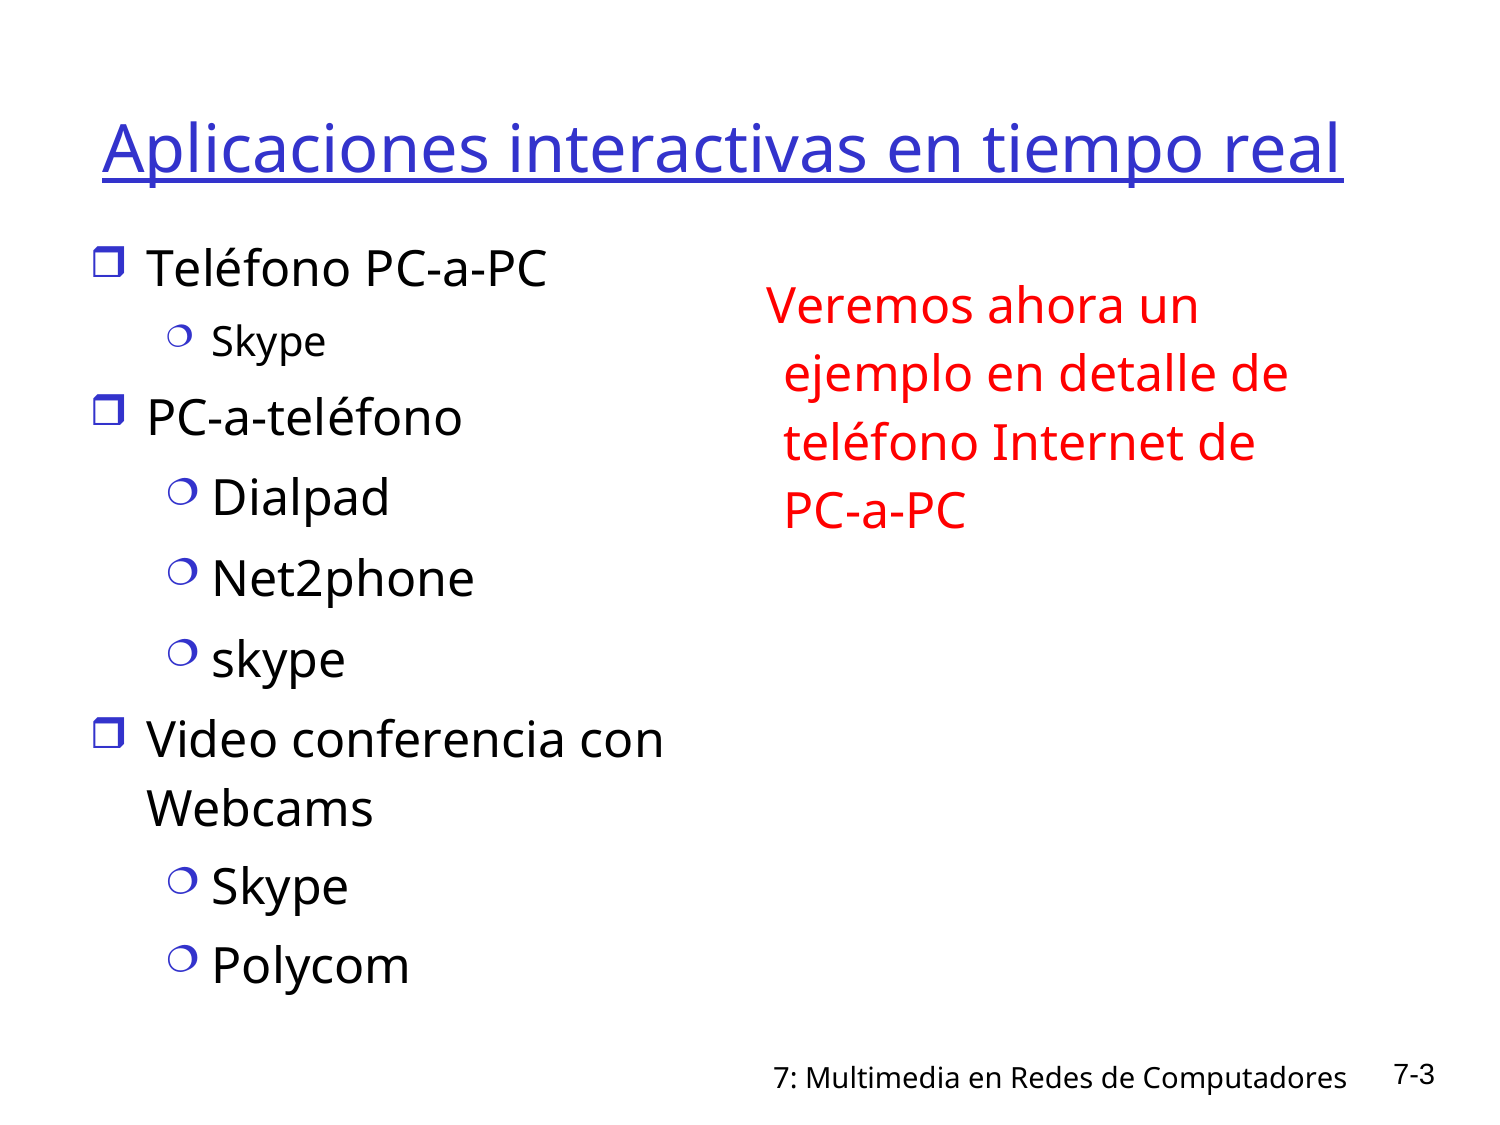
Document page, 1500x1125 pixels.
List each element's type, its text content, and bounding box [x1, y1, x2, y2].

list Teléfono PC-a-PC Skype PC-a-teléfono Dialpad Net2phone skype Video conferencia con Webcams Skype Polycom [75, 225, 705, 908]
list Veremos ahora un ejemplo en detalle de teléfono Internet de PC-a-PC [712, 262, 1351, 692]
title Aplicaciones interactivas en tiempo real [87, 61, 1363, 233]
